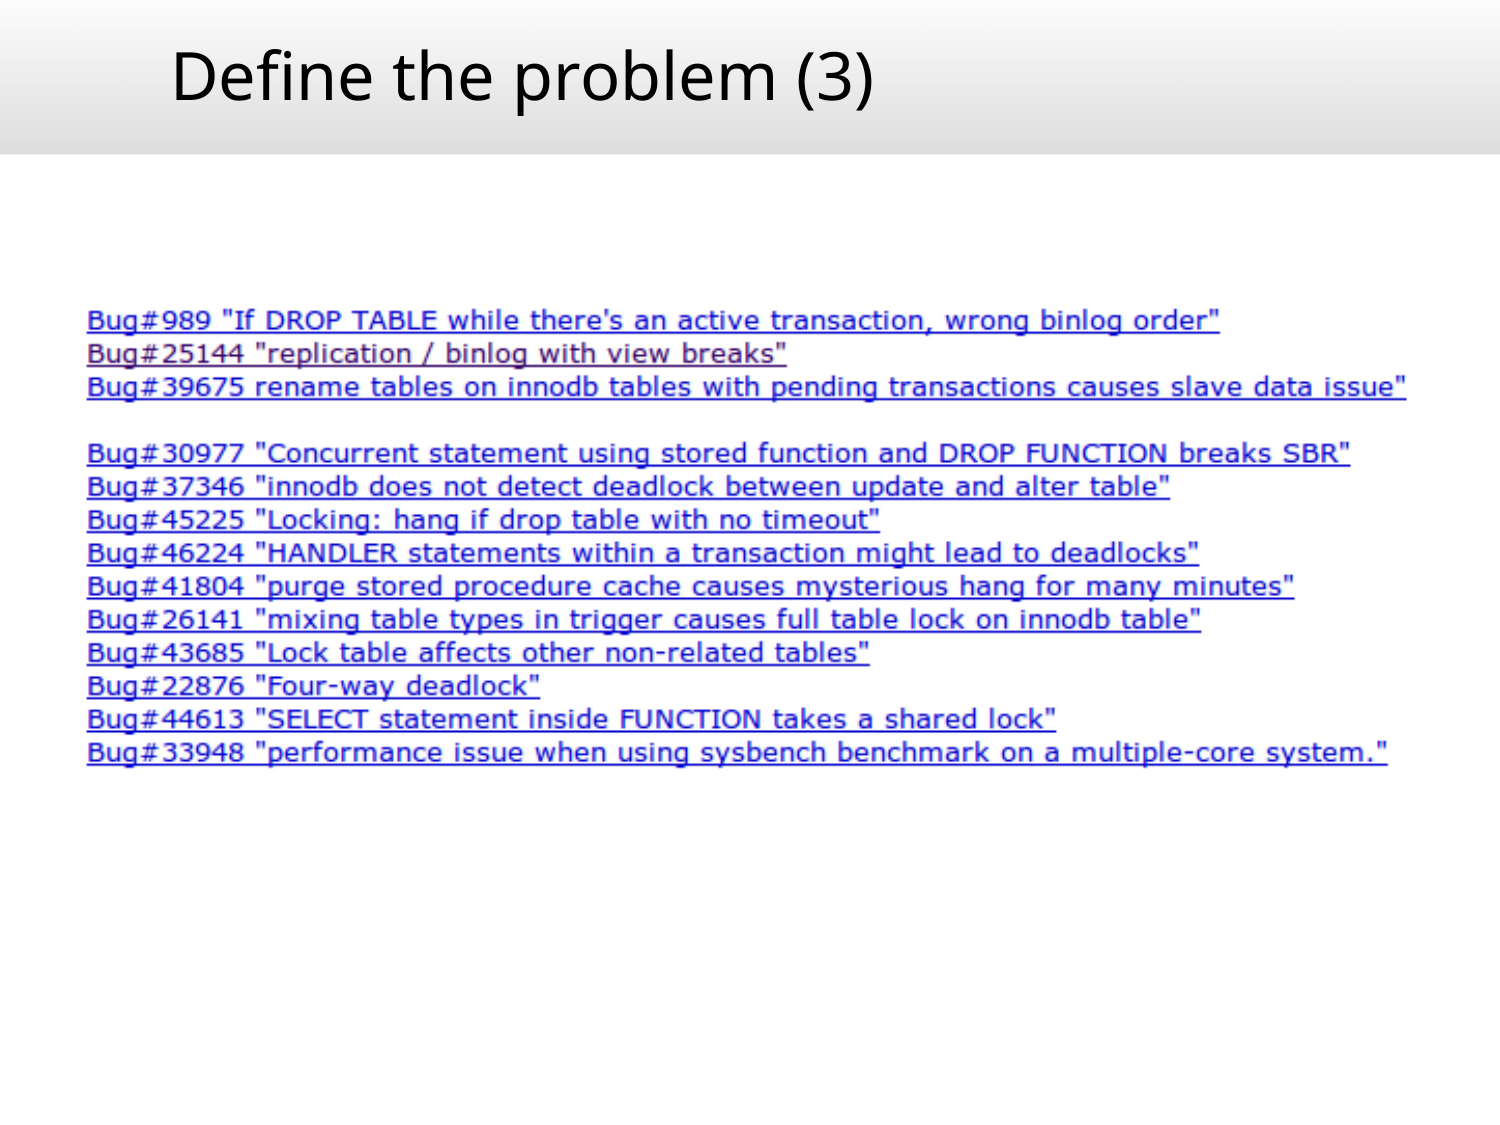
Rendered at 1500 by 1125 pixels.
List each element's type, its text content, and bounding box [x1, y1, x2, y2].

picture [0, 0, 1500, 1125]
title Define the problem (3) [170, 28, 1474, 121]
